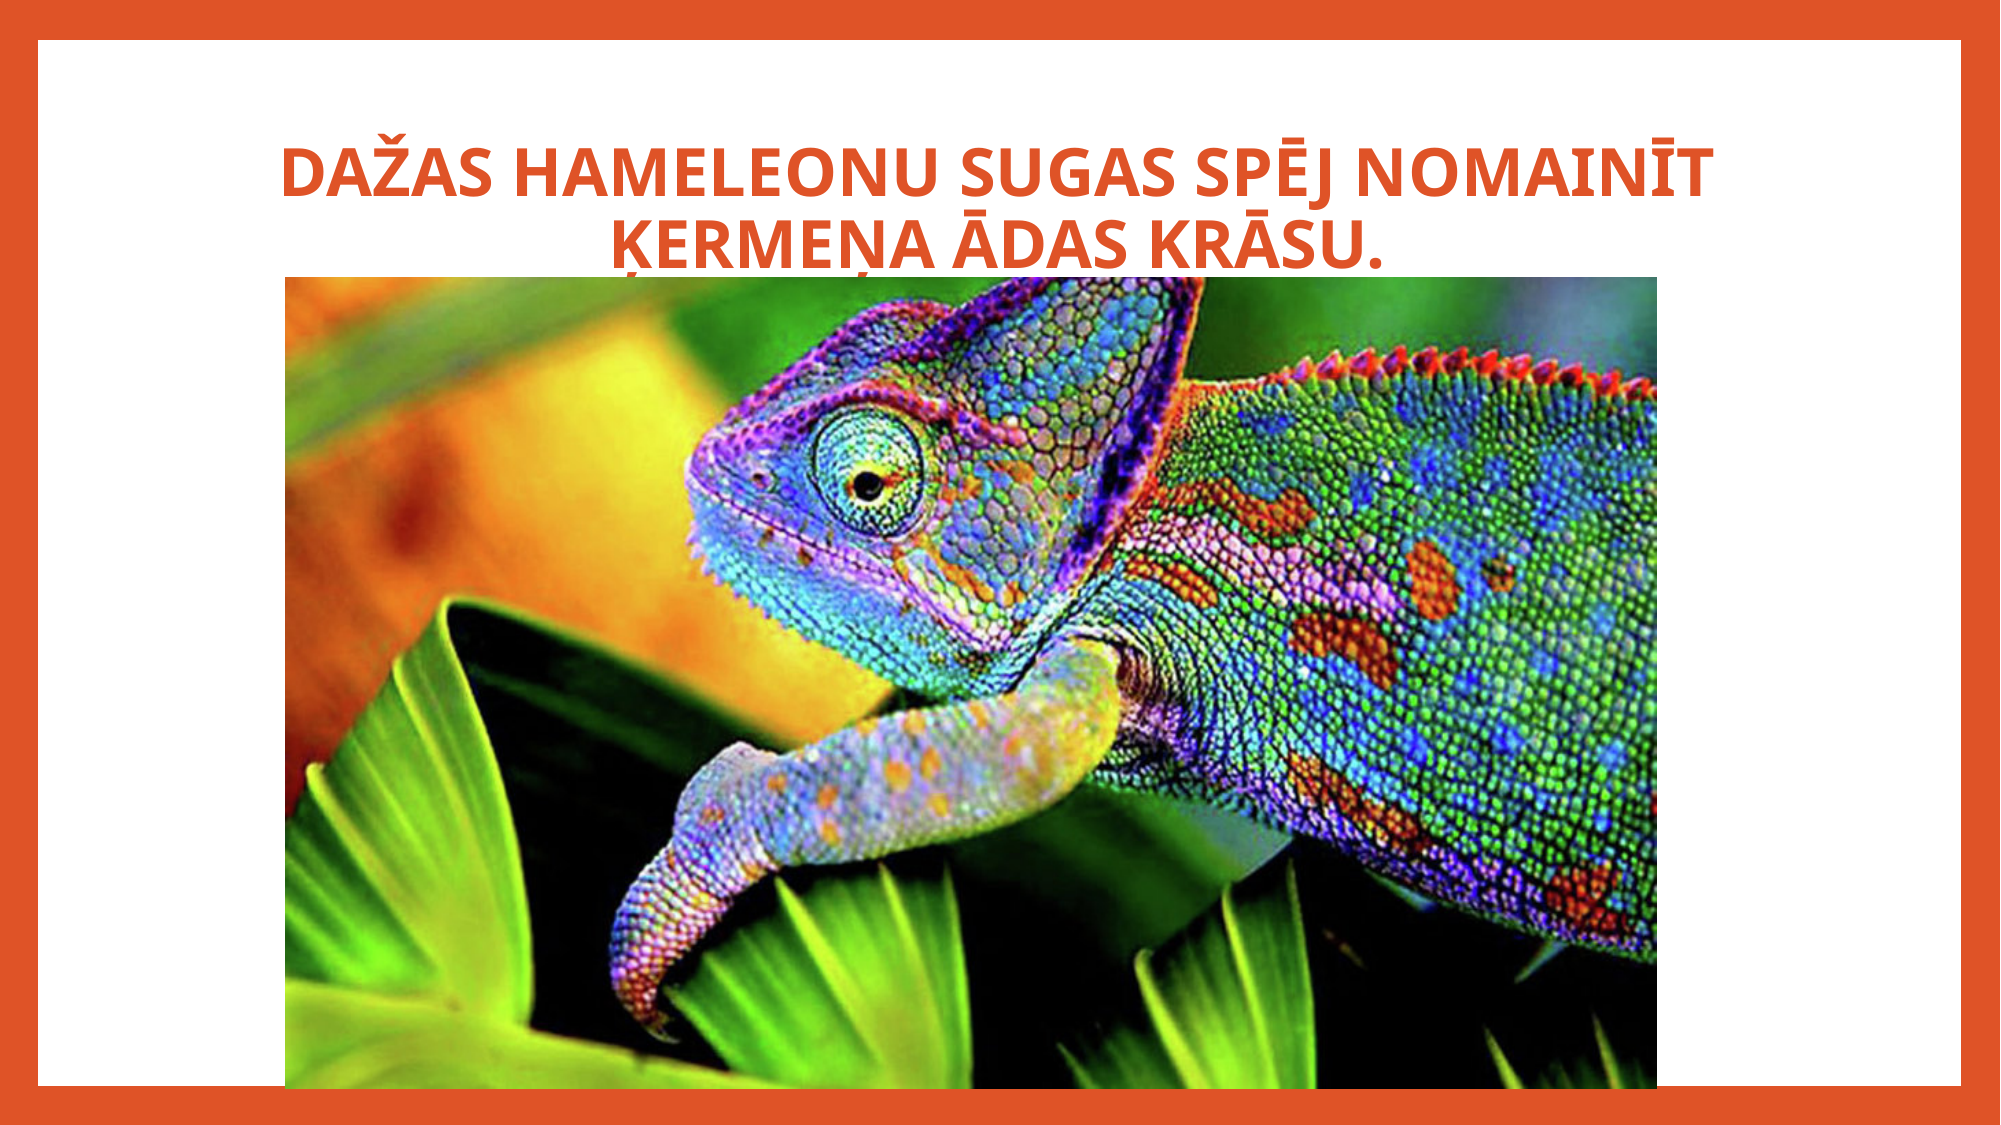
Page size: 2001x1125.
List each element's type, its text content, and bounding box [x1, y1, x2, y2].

picture [285, 277, 1657, 1089]
title DAŽAS HAMELEONU SUGAS SPĒJ NOMAINĪT ĶERMEŅA ĀDAS KRĀSU. [187, 99, 1808, 323]
